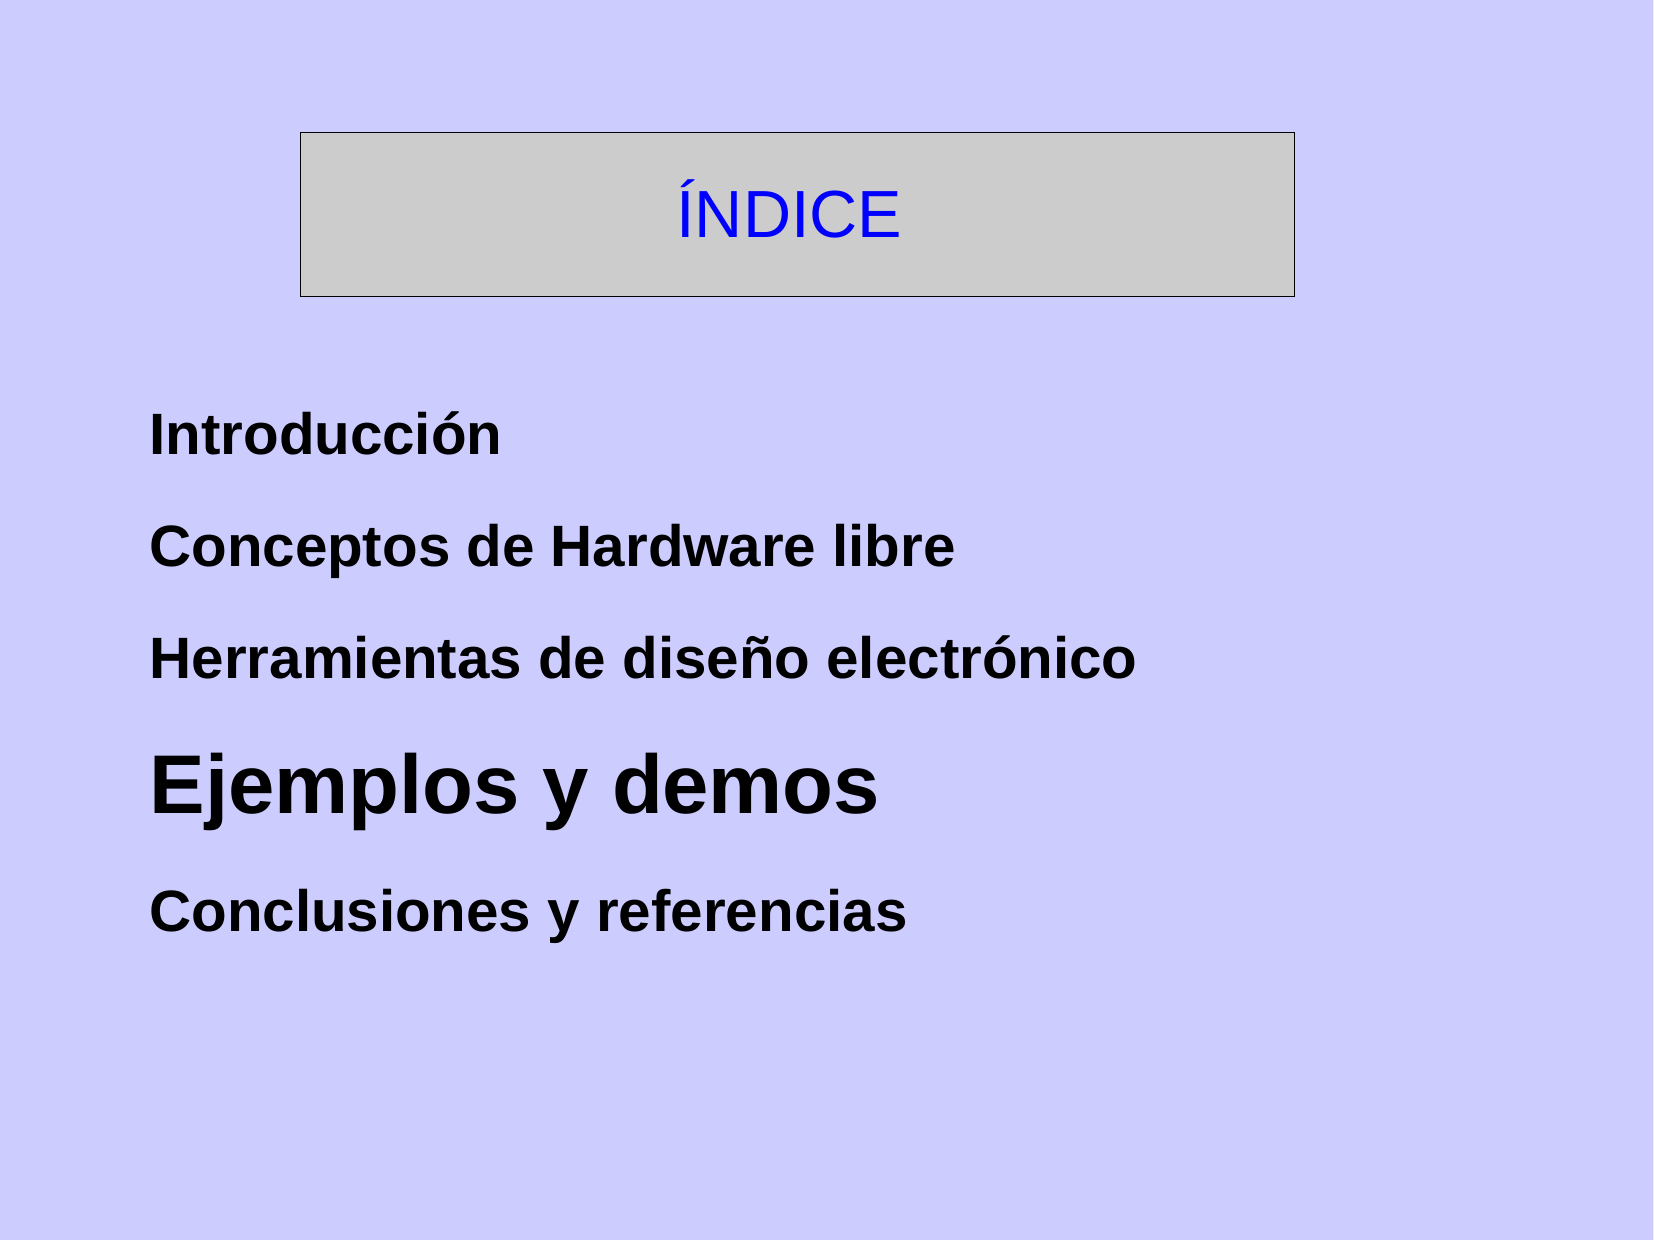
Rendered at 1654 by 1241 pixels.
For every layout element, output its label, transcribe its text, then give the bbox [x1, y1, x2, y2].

text_box ÍNDICE [676, 177, 905, 253]
text_box [300, 132, 1295, 297]
text_box Introducción Conceptos de Hardware libre Herramientas de diseño electrónico Ejemplos y demos Conclusiones y referencias [133, 401, 1615, 944]
